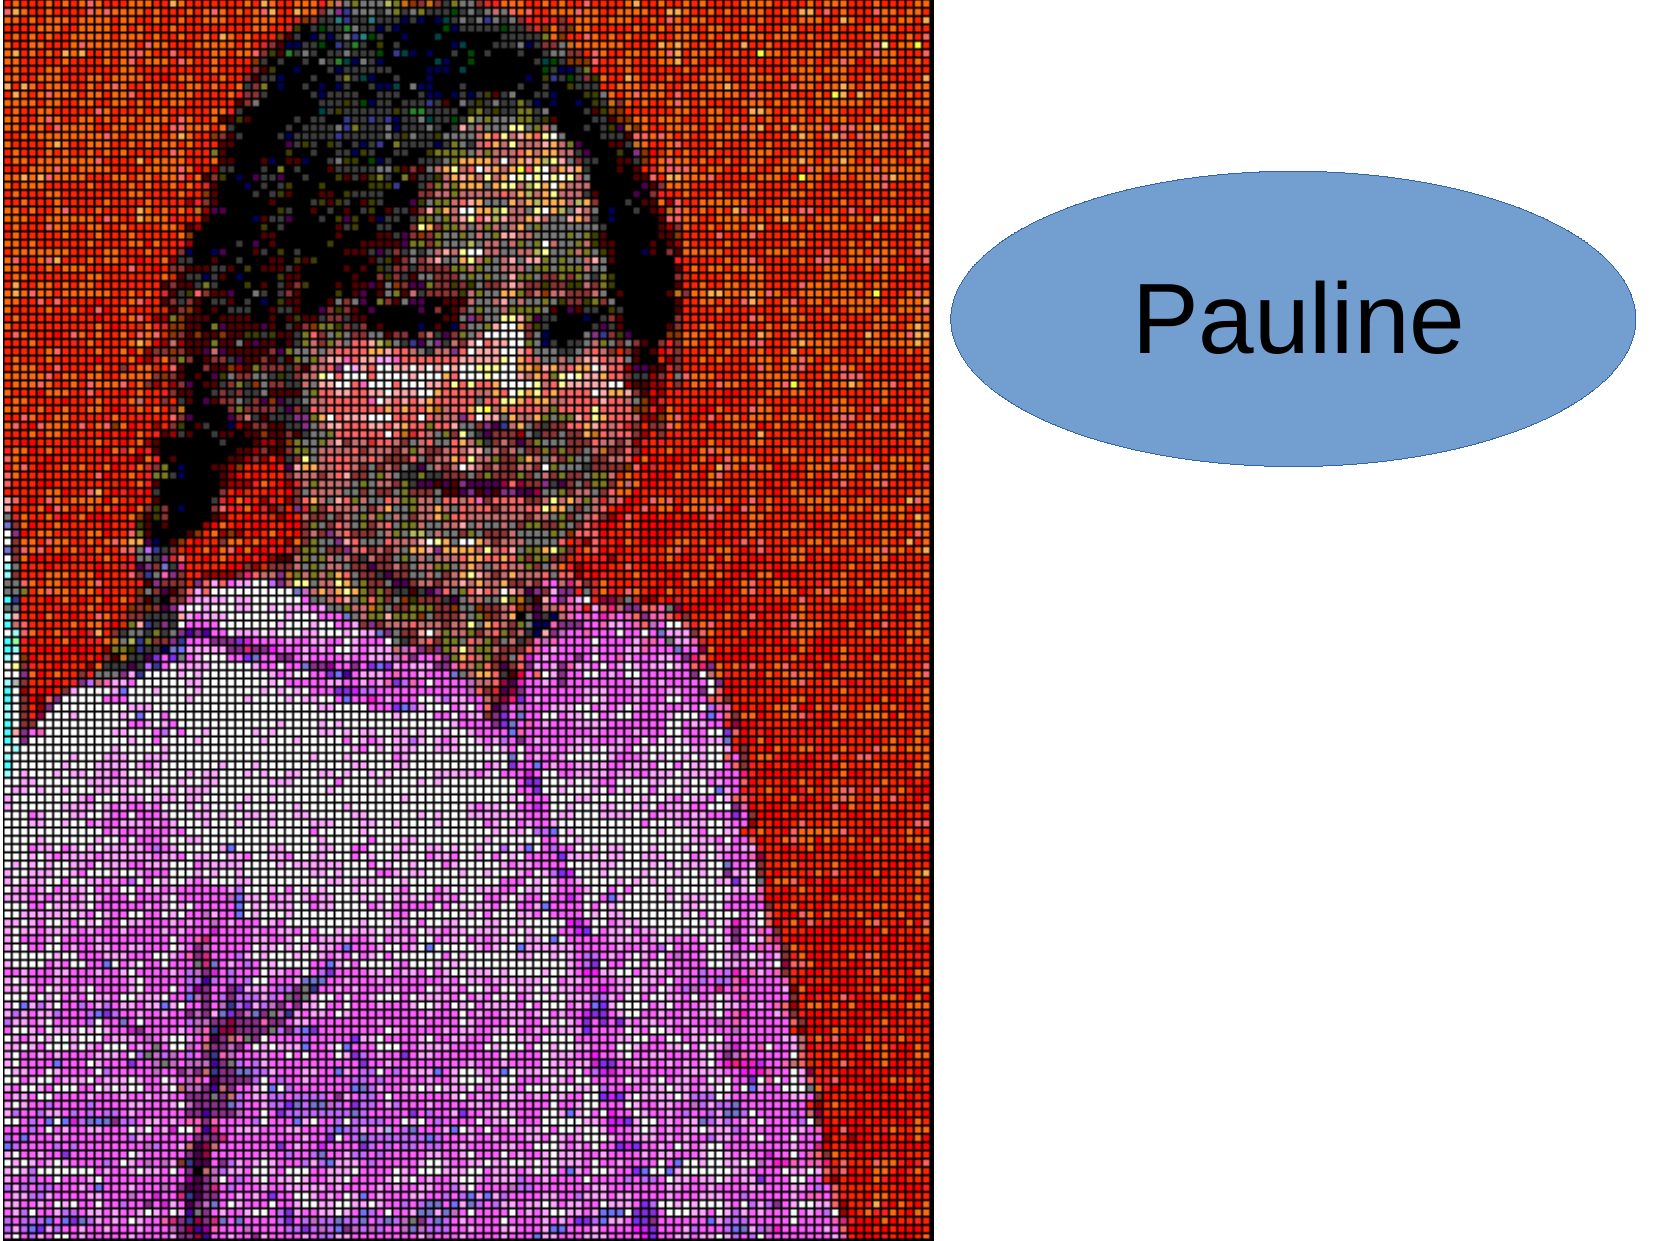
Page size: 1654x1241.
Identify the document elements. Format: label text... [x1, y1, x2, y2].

picture [3, 0, 934, 1241]
text_box Pauline [950, 171, 1636, 467]
